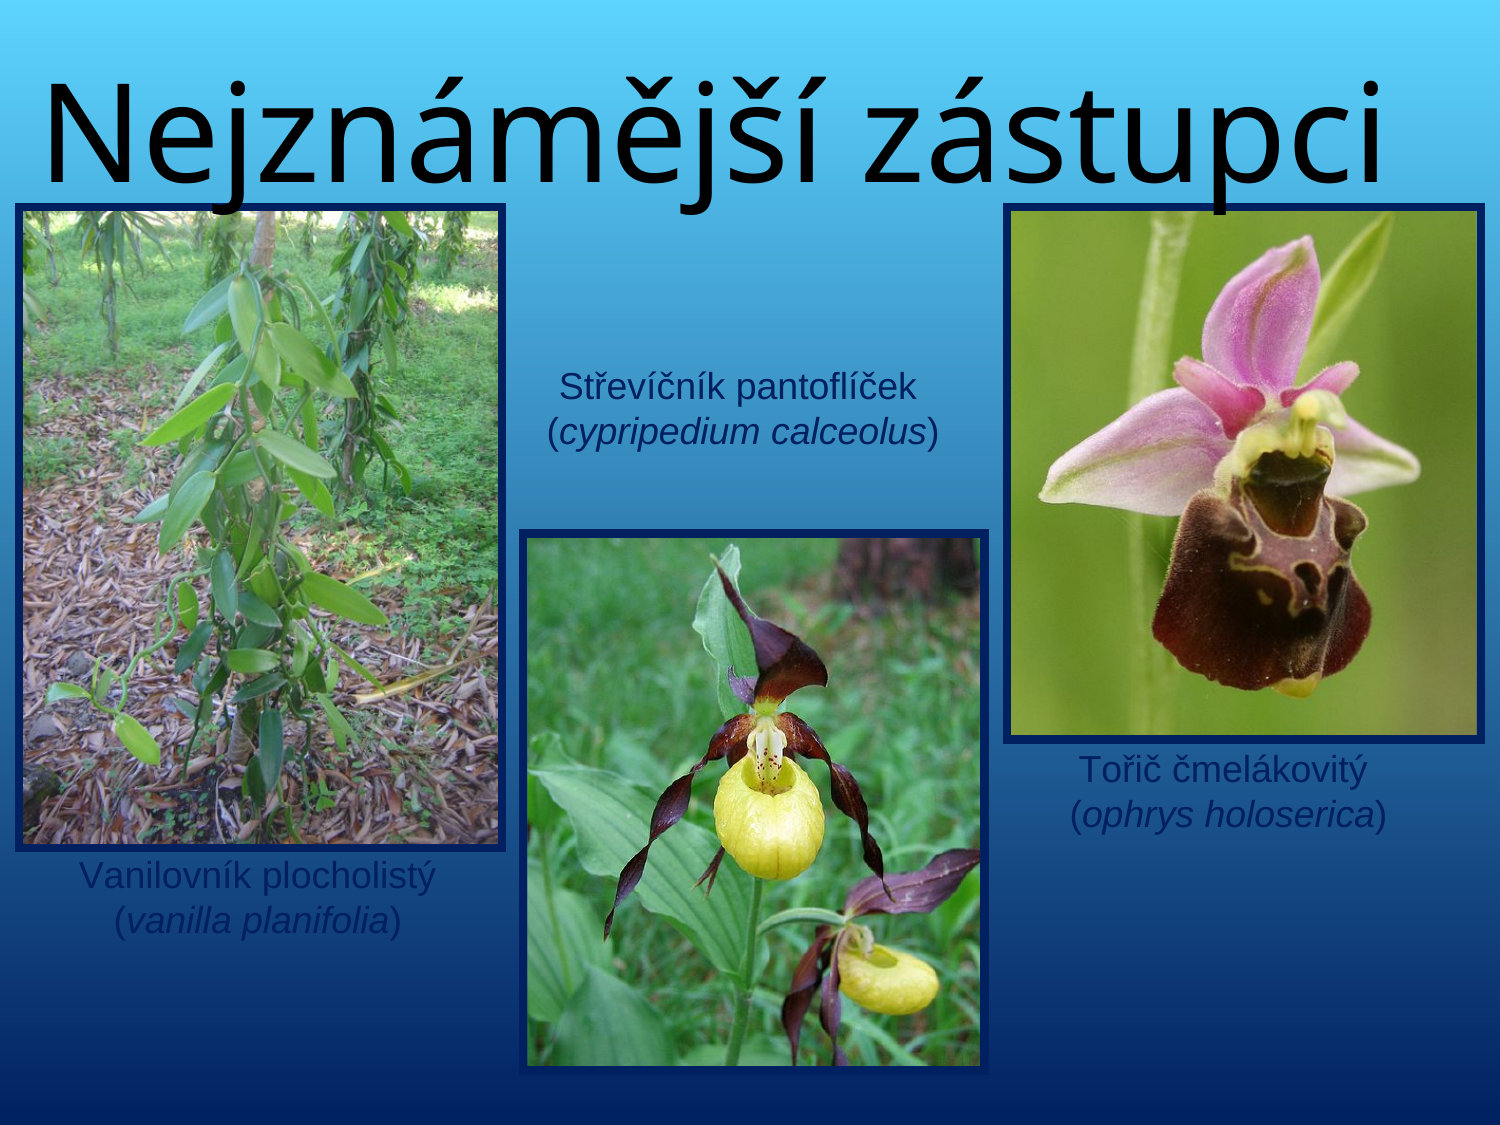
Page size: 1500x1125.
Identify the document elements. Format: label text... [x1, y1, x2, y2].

picture [1010, 222, 1477, 736]
text_box Tořič čmelákovitý (ophrys holoserica) [1003, 737, 1454, 844]
text_box Střevíčník pantoflíček (cypripedium calceolus) [501, 354, 985, 460]
picture [23, 222, 498, 843]
picture [527, 537, 981, 1067]
text_box Vanilovník plocholistý (vanilla planifolia) [11, 843, 504, 950]
text_box Nejznámější zástupci [23, 33, 1477, 222]
